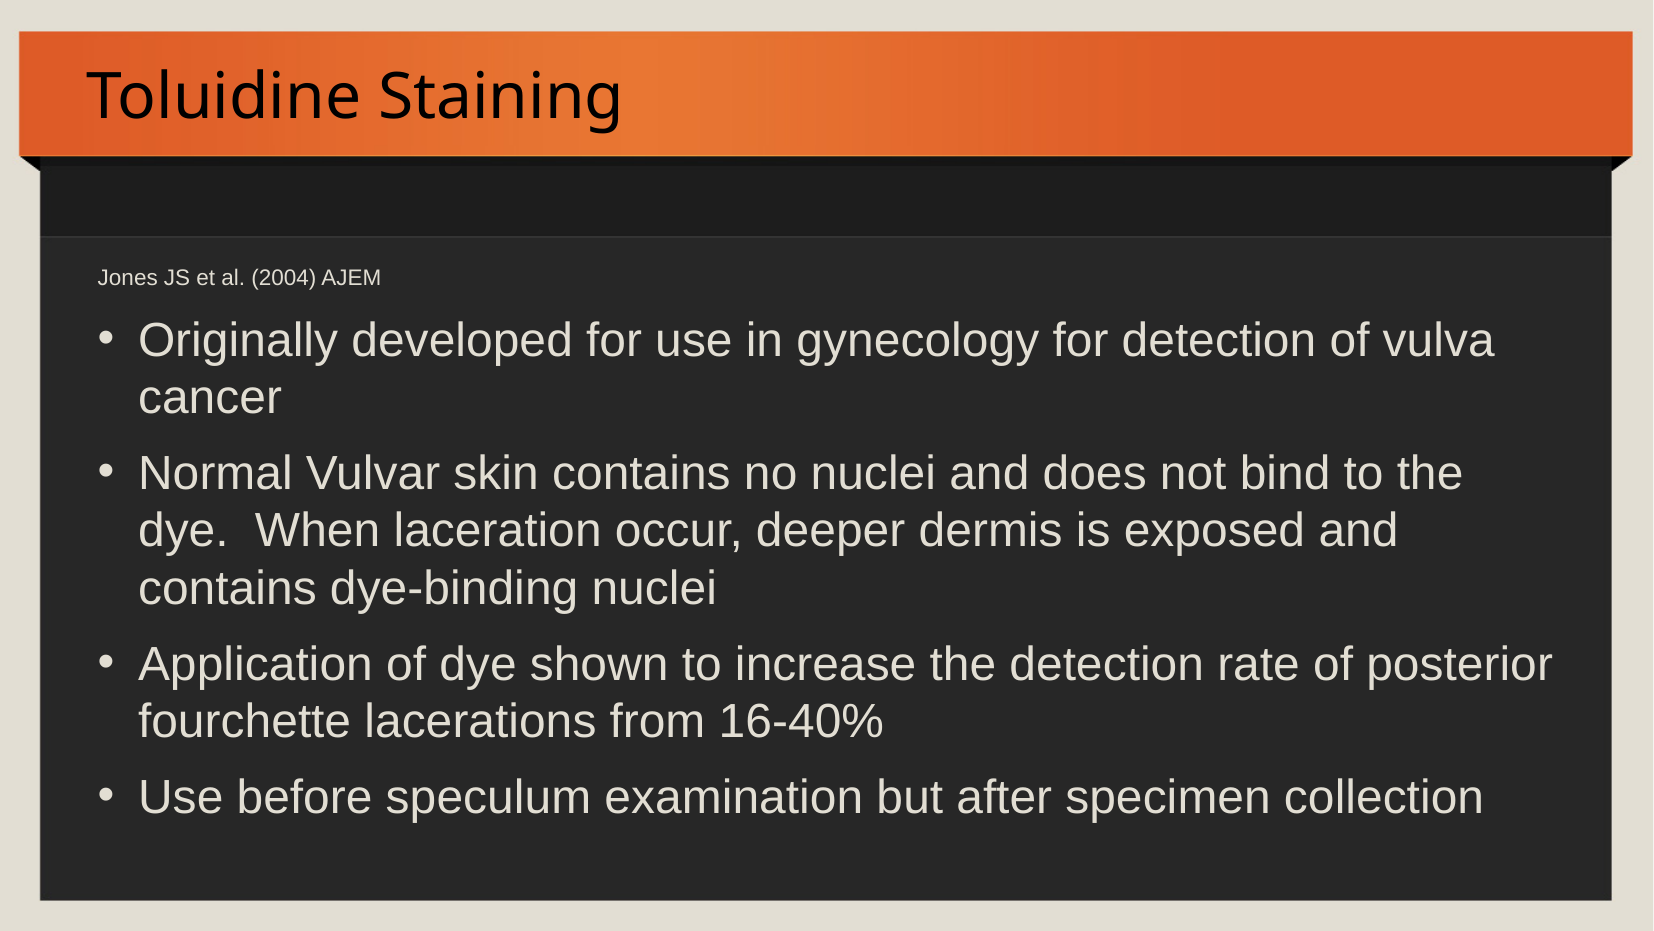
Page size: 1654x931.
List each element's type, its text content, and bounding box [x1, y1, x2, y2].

list Jones JS et al. (2004) AJEM Originally developed for use in gynecology for detection of vulva cancer Normal Vulvar skin contains no nuclei and does not bind to the dye. When laceration occur, deeper dermis is exposed and contains dye-binding nuclei Application of dye shown to increase the detection rate of posterior fourchette lacerations from 16-40% Use before speculum examination but after specimen collection [82, 255, 1571, 831]
title Toluidine Staining [71, 46, 1597, 140]
picture [0, 0, 1654, 931]
